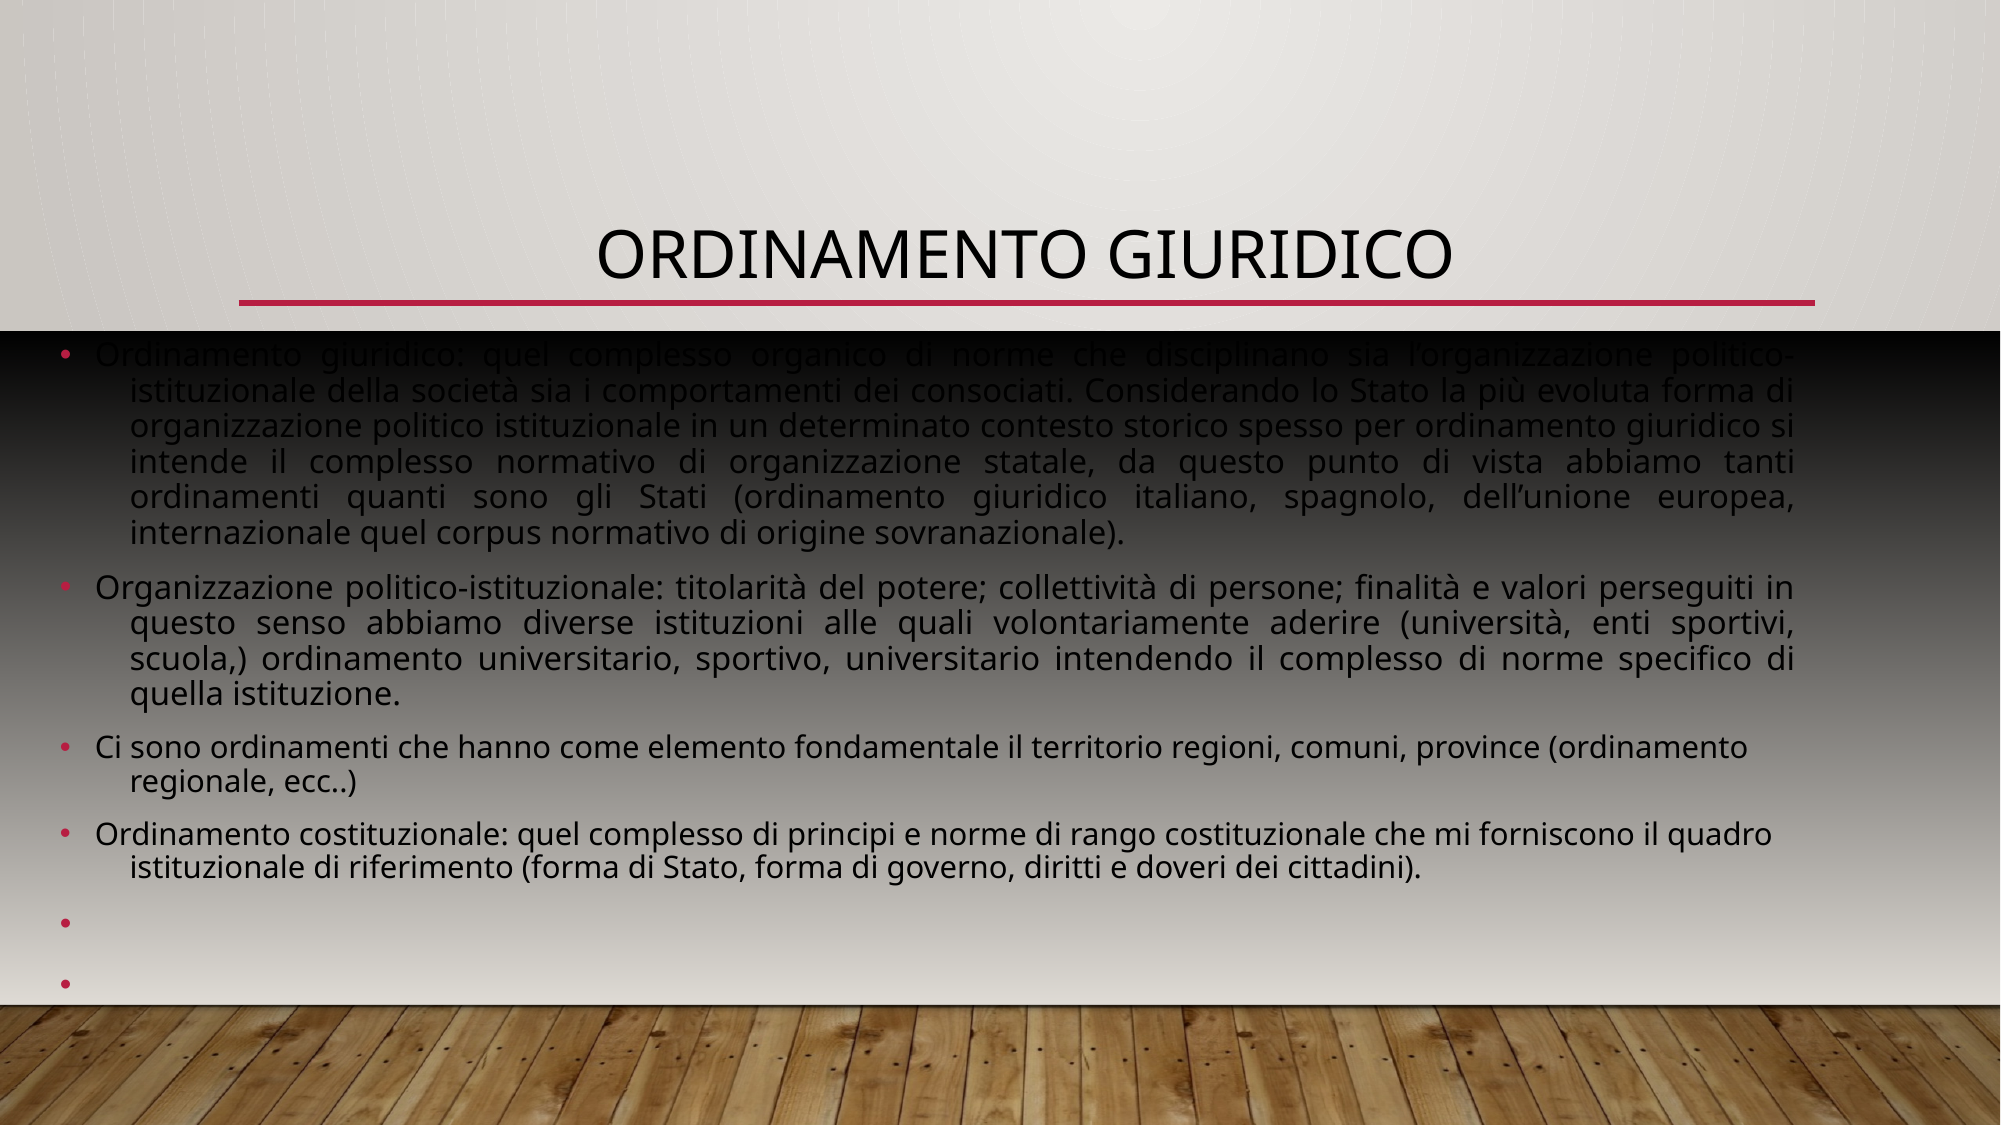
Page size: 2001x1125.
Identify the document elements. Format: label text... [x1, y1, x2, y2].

list Ordinamento giuridico: quel complesso organico di norme che disciplinano sia l’organizzazione politico-istituzionale della società sia i comportamenti dei consociati. Considerando lo Stato la più evoluta forma di organizzazione politico istituzionale in un determinato contesto storico spesso per ordinamento giuridico si intende il complesso normativo di organizzazione statale, da questo punto di vista abbiamo tanti ordinamenti quanti sono gli Stati (ordinamento giuridico italiano, spagnolo, dell’unione europea, internazionale quel corpus normativo di origine sovranazionale). Organizzazione politico-istituzionale: titolarità del potere; collettività di persone; finalità e valori perseguiti in questo senso abbiamo diverse istituzioni alle quali volontariamente aderire (università, enti sportivi, scuola,) ordinamento universitario, sportivo, universitario intendendo il complesso di norme specifico di quella istituzione. Ci sono ordinamenti che hanno come elemento fondamentale il territorio regioni, comuni, province (ordinamento regionale, ecc..) Ordinamento costituzionale: quel complesso di principi e norme di rango costituzionale che mi forniscono il quadro istituzionale di riferimento (forma di Stato, forma di governo, diritti e doveri dei cittadini). [44, 330, 1814, 897]
title Ordinamento giuridico [238, 213, 1814, 305]
